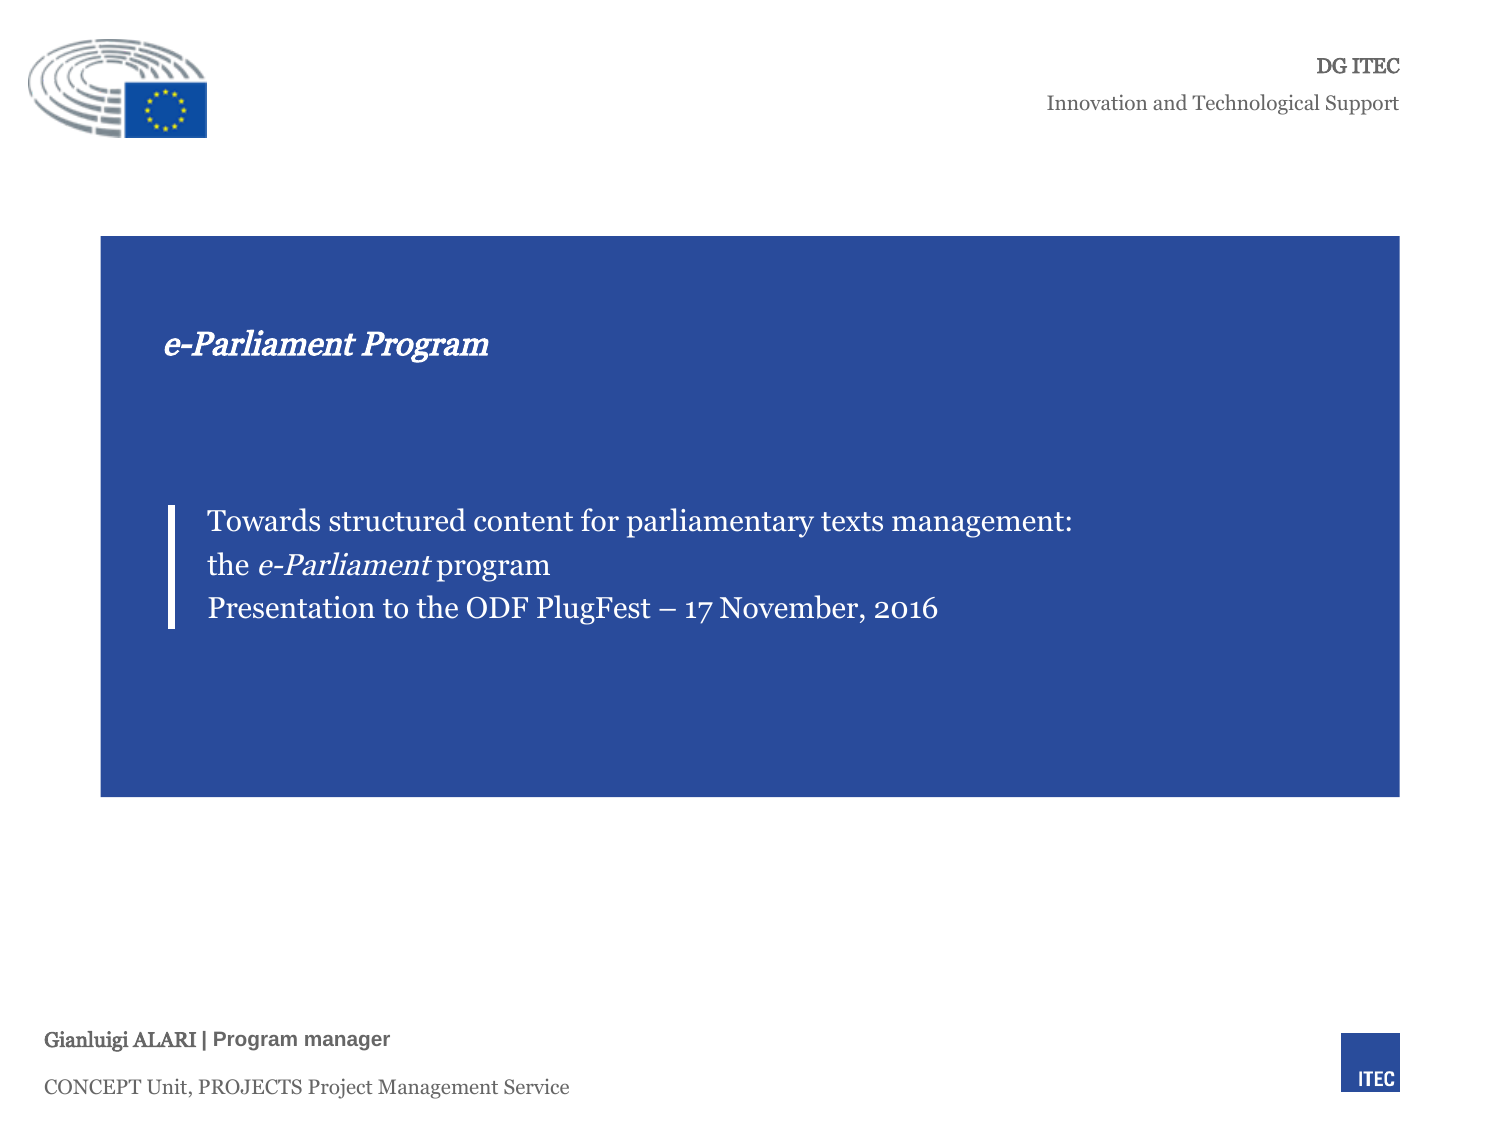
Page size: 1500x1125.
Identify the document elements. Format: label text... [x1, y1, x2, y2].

list e-Parliament Program [147, 314, 1376, 457]
list CONCEPT Unit, PROJECTS Project Management Service [29, 1065, 738, 1114]
picture [28, 39, 207, 138]
picture [1341, 1033, 1400, 1092]
list Gianluigi ALARI | Program manager [29, 1018, 738, 1065]
list Towards structured content for parliamentary texts management: the e-Parliament program Presentation to the ODF PlugFest – 17 November, 2016 [192, 494, 1374, 634]
